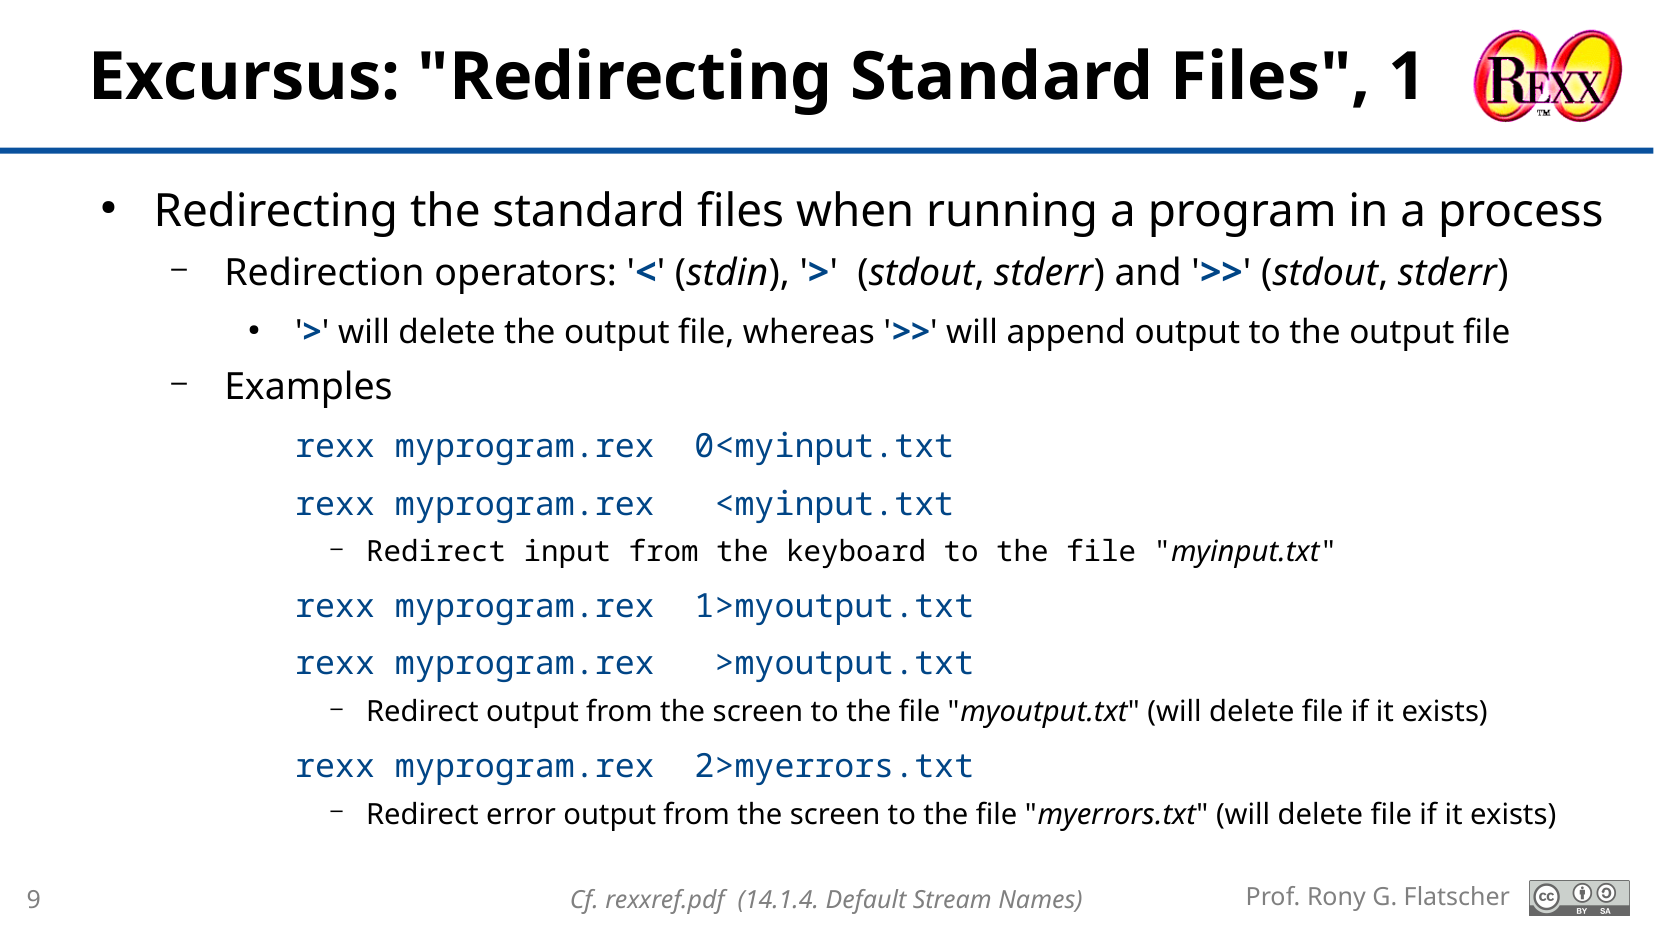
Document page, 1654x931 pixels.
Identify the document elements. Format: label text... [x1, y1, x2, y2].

text_box Cf. rexxref.pdf (14.1.4. Default Stream Names) [0, 874, 1654, 922]
title Excursus: "Redirecting Standard Files", 1 [29, 0, 1654, 148]
list Redirecting the standard files when running a program in a process Redirection operators: '<' (stdin), '>' (stdout, stderr) and '>>' (stdout, stderr) '>' will delete the output file, whereas '>>' will append output to the output file Examples rexx myprogram.rex 0<myinput.txt rexx myprogram.rex <myinput.txt Redirect input from the keyboard to the file "myinput.txt" rexx myprogram.rex 1>myoutput.txt rexx myprogram.rex >myoutput.txt Redirect output from the screen to the file "myoutput.txt" (will delete file if it exists) rexx myprogram.rex 2>myerrors.txt Redirect error output from the screen to the file "myerrors.txt" (will delete file if it exists) [82, 177, 1610, 857]
